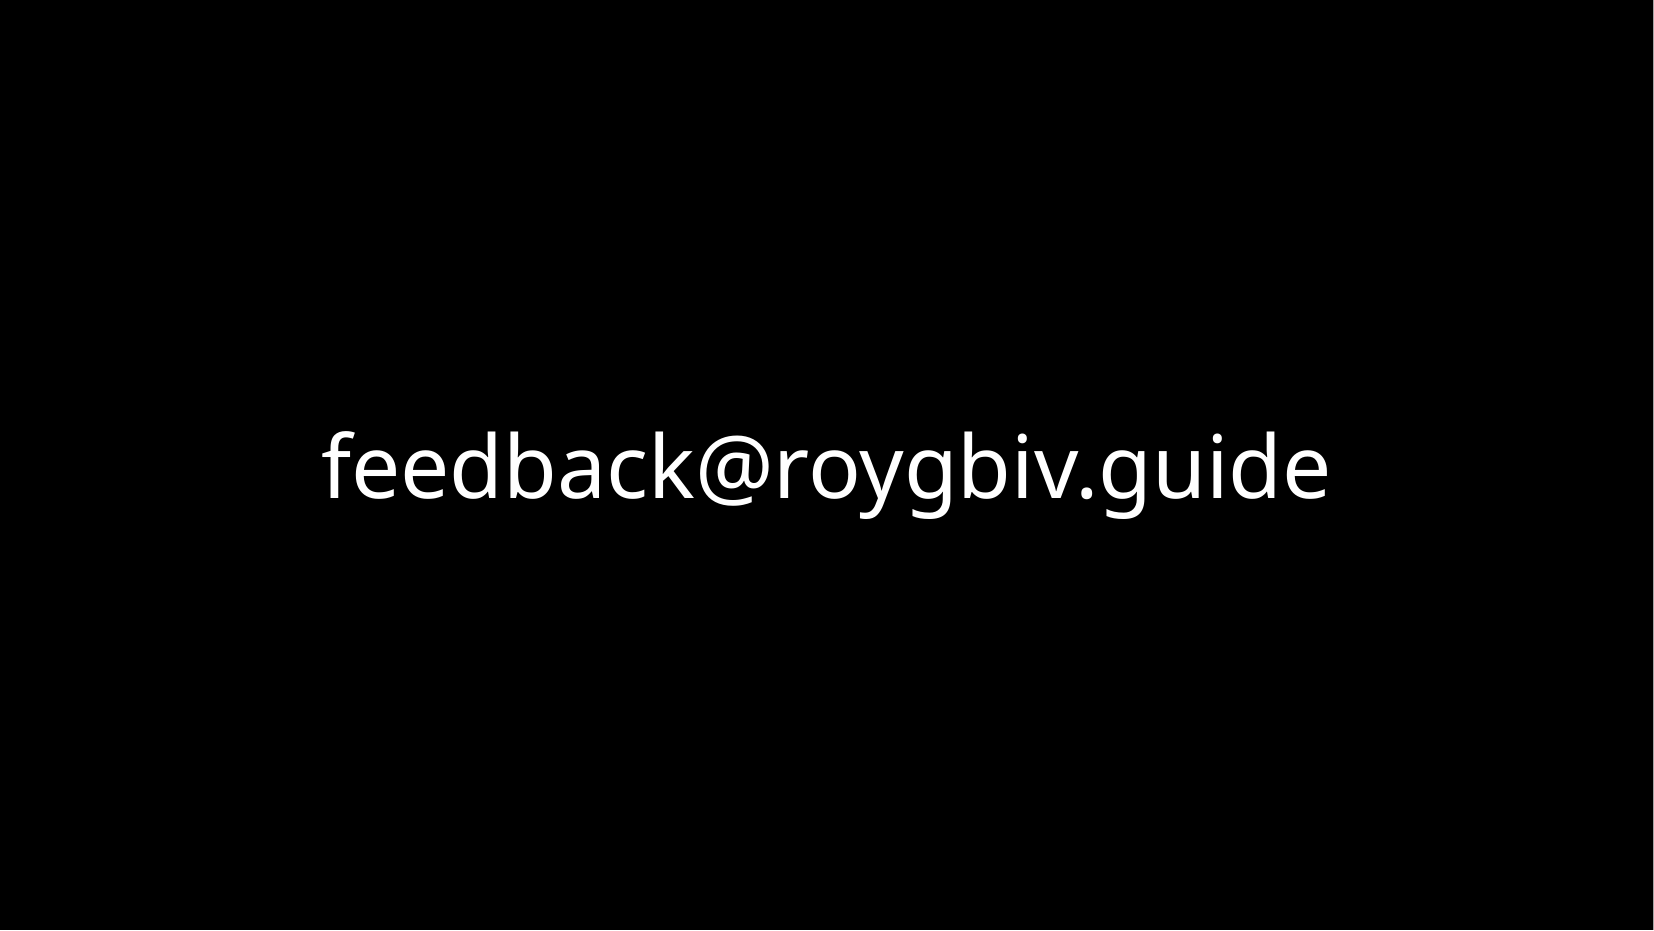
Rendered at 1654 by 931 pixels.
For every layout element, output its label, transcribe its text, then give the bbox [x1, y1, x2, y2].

subtitle feedback@roygbiv.guide [0, 0, 1654, 931]
